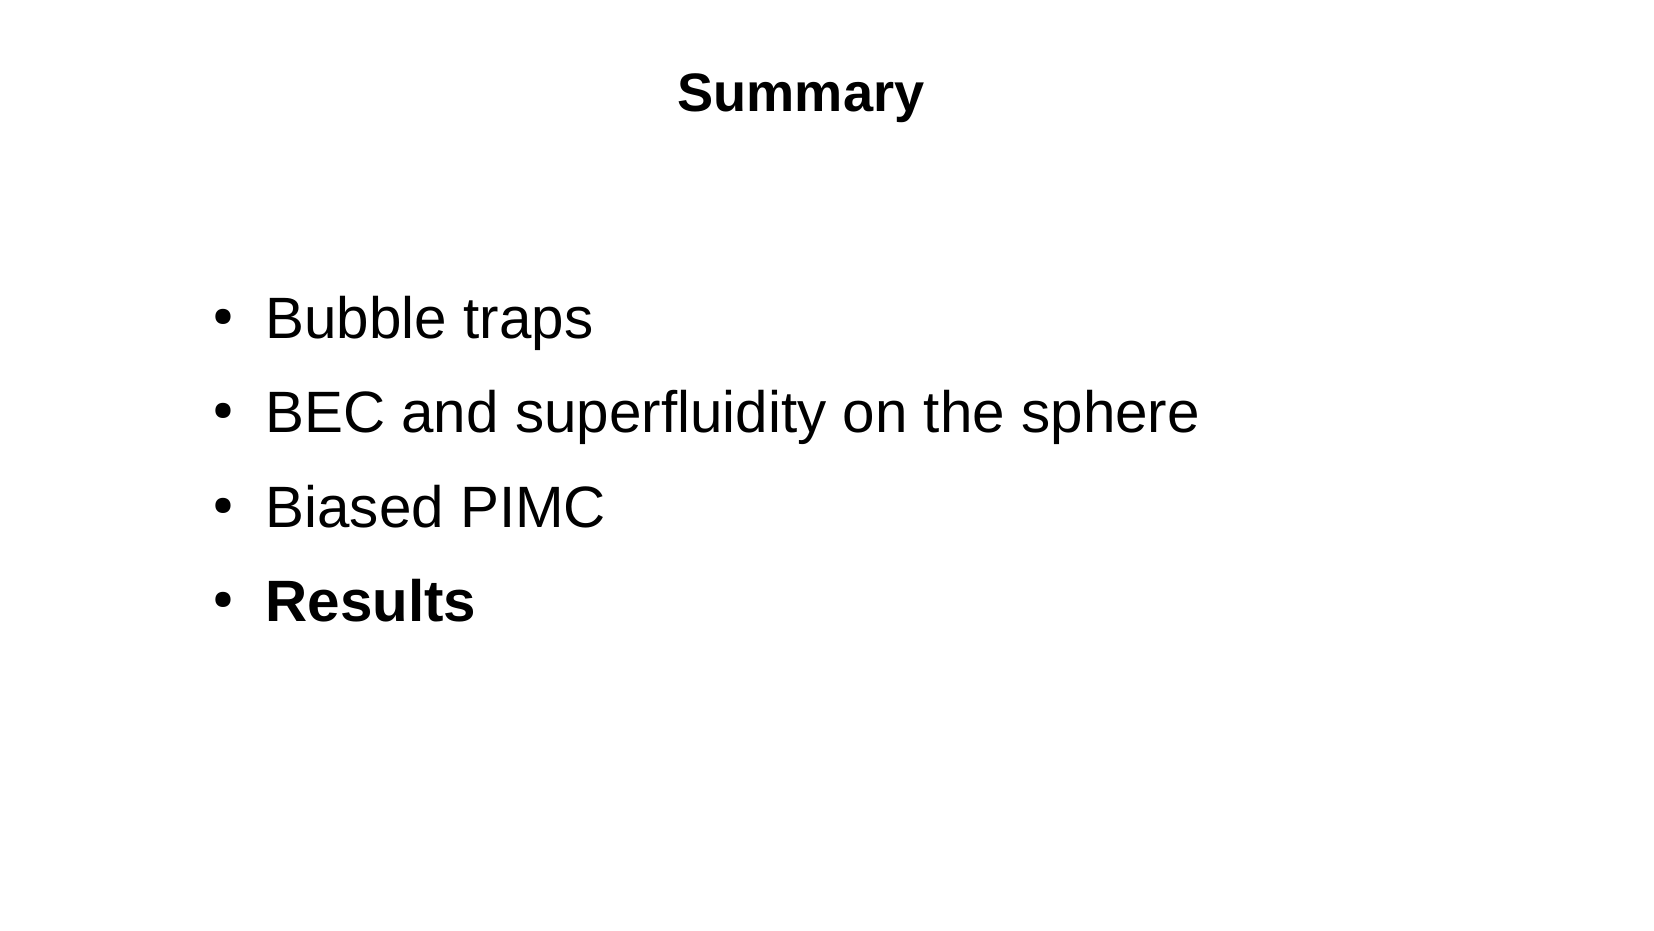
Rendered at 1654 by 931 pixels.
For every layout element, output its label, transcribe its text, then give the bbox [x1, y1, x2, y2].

list Bubble traps BEC and superfluidity on the sphere Biased PIMC Results [195, 285, 1478, 826]
title Summary [56, 15, 1546, 171]
